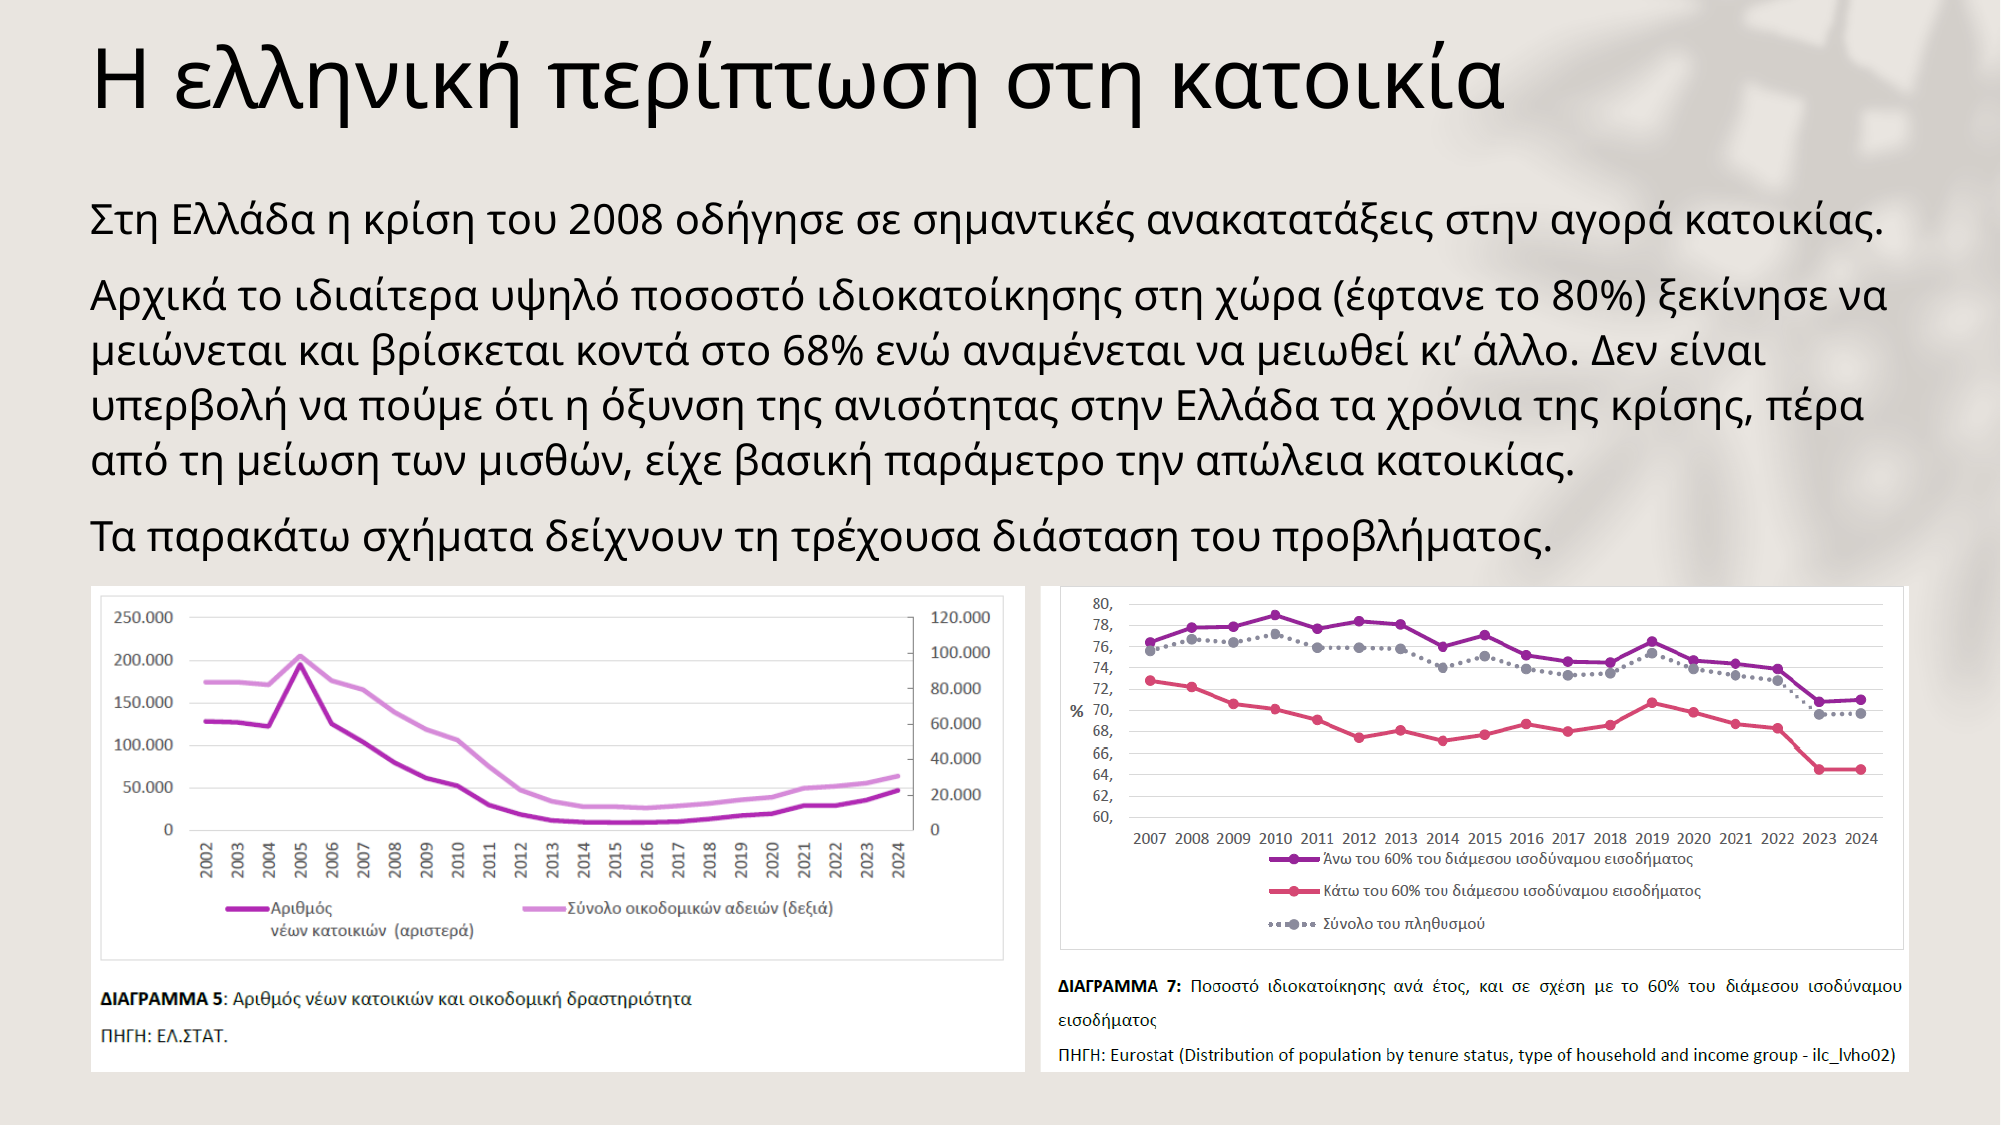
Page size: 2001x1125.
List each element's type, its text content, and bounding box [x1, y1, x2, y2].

picture [91, 586, 1025, 1072]
list Στη Ελλάδα η κρίση του 2008 οδήγησε σε σημαντικές ανακατατάξεις στην αγορά κατοικίας. Αρχικά το ιδιαίτερα υψηλό ποσοστό ιδιοκατοίκησης στη χώρα (έφτανε το 80%) ξεκίνησε να μειώνεται και βρίσκεται κοντά στο 68% ενώ αναμένεται να μειωθεί κι’ άλλο. Δεν είναι υπερβολή να πούμε ότι η όξυνση της ανισότητας στην Ελλάδα τα χρόνια της κρίσης, πέρα από τη μείωση των μισθών, είχε βασική παράμετρο την απώλεια κατοικίας. Τα παρακάτω σχήματα δείχνουν τη τρέχουσα διάσταση του προβλήματος. [75, 180, 1925, 1087]
title Η ελληνική περίπτωση στη κατοικία [75, 13, 1863, 138]
picture [1040, 586, 1909, 1072]
